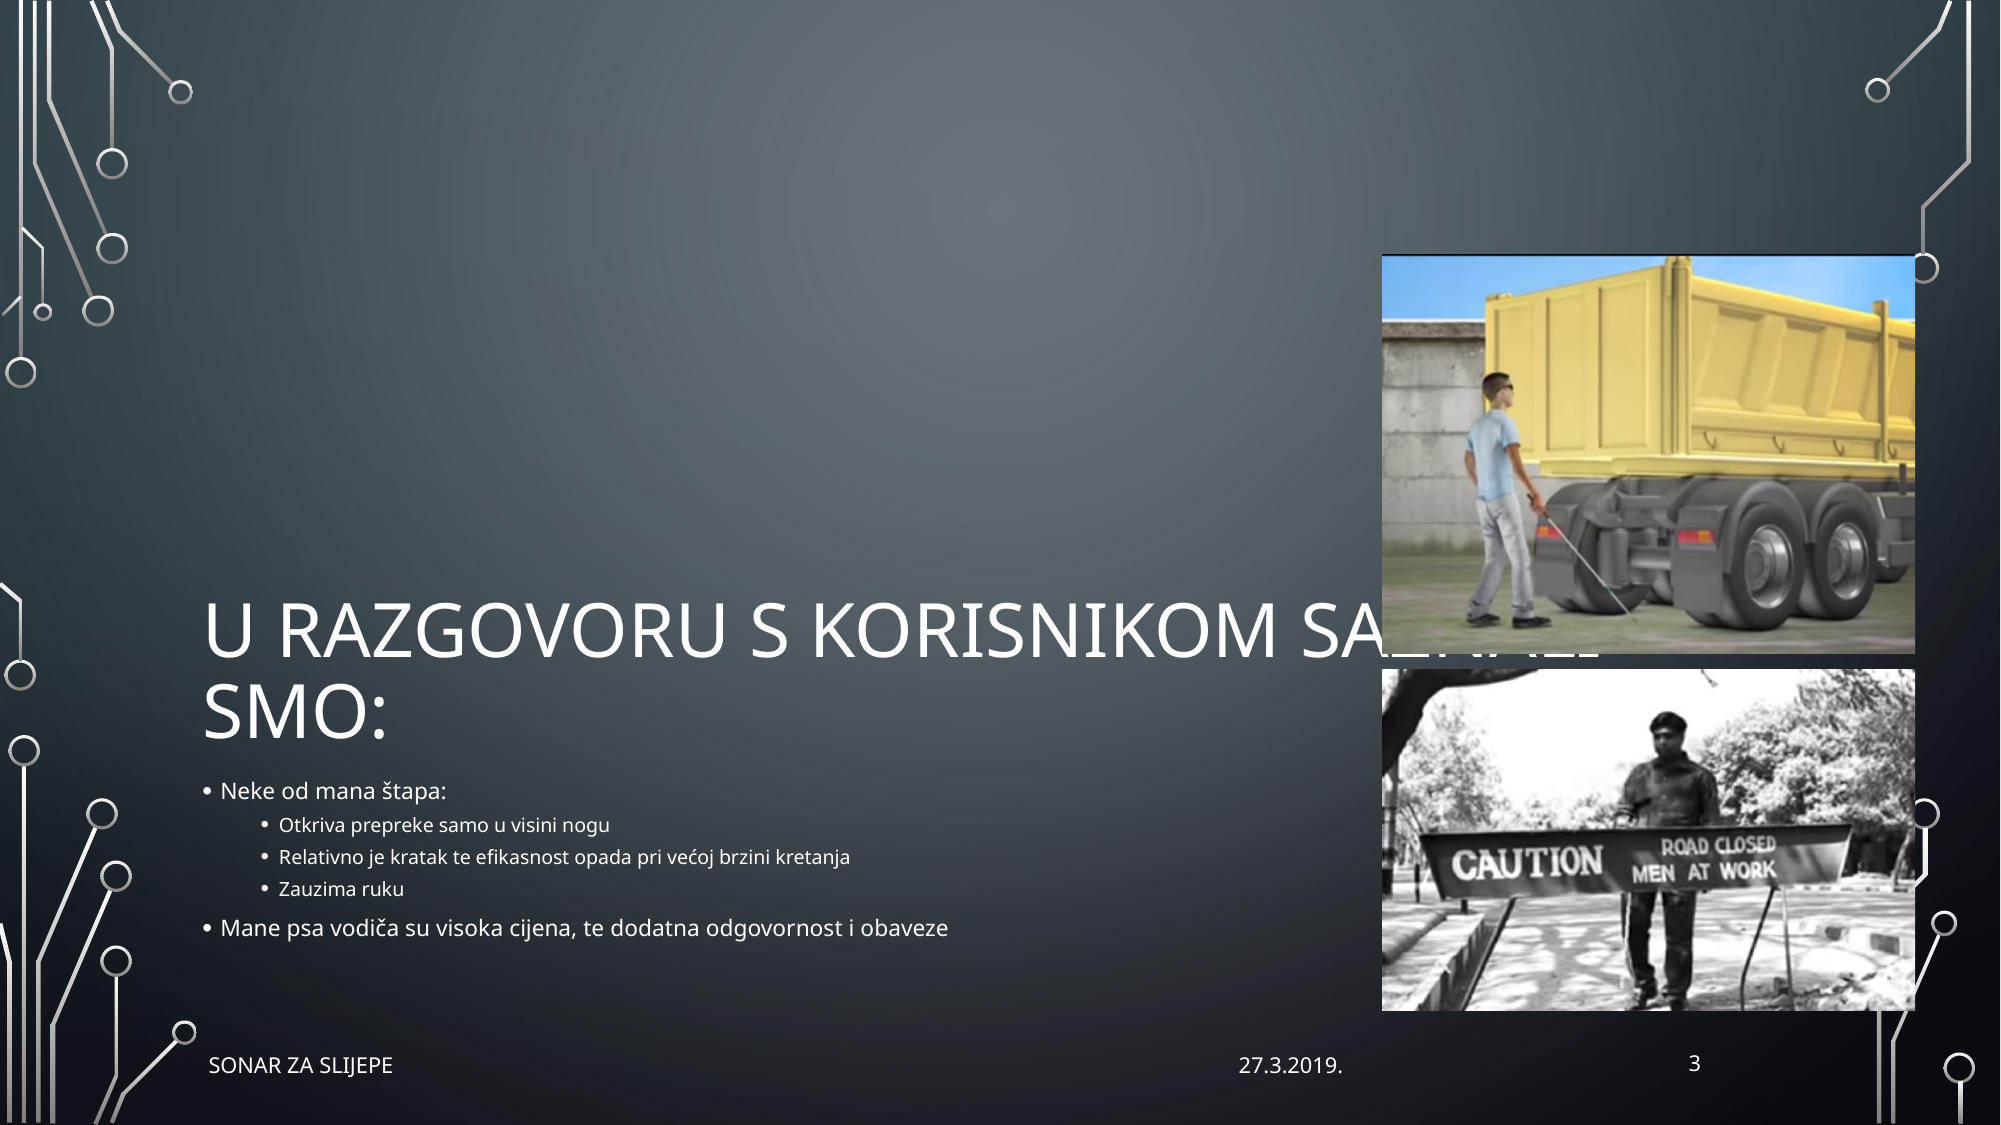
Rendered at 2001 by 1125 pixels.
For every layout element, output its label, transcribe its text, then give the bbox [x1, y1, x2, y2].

text_box 27.3.2019. [1223, 1034, 1673, 1095]
title U razgovoru s korisnikom saznali smo: [193, 93, 1742, 255]
text_box [1673, 1034, 1801, 1095]
list Neke od mana štapa: Otkriva prepreke samo u visini nogu Relativno je kratak te efikasnost opada pri većoj brzini kretanja Zauzima ruku Mane psa vodiča su visoka cijena, te dodatna odgovornost i obaveze [179, 307, 1383, 1011]
picture [1382, 254, 1916, 654]
picture [1382, 669, 1916, 1011]
text_box Sonar za slijepe [193, 1034, 1218, 1095]
